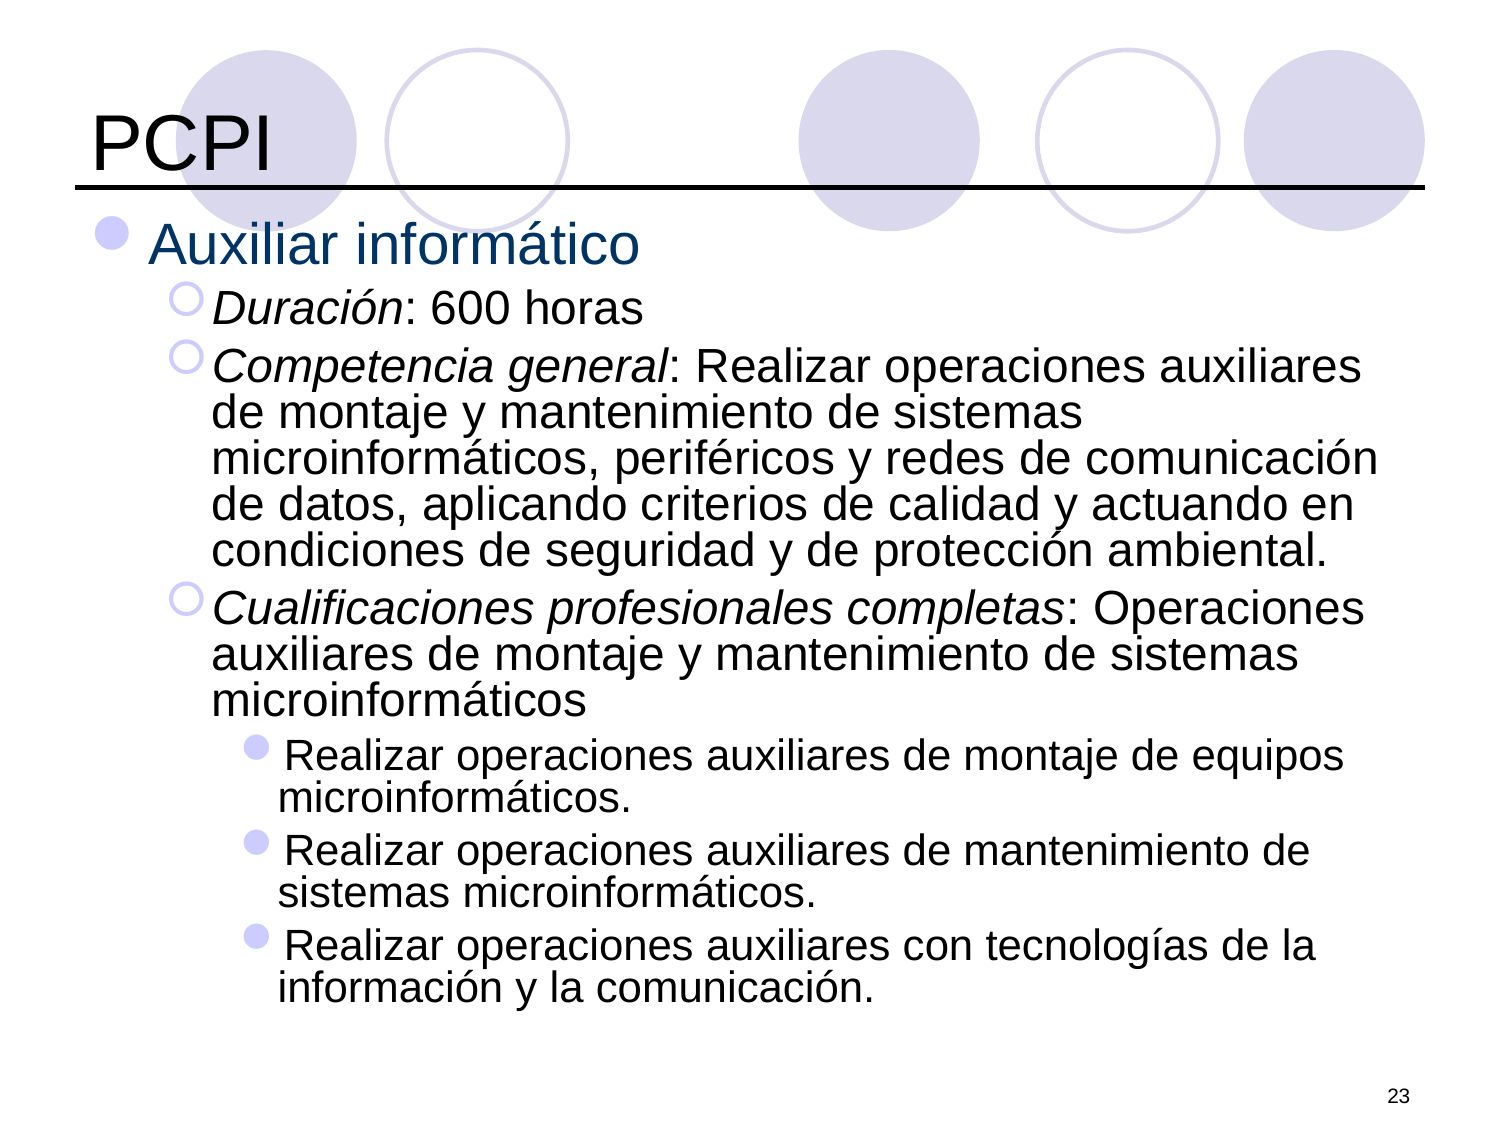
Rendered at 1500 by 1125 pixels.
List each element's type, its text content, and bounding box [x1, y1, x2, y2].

title PCPI [75, 45, 1426, 212]
text_box <number> [1074, 1075, 1426, 1101]
list Auxiliar informático Duración: 600 horas Competencia general: Realizar operaciones auxiliares de montaje y mantenimiento de sistemas microinformáticos, periféricos y redes de comunicación de datos, aplicando criterios de calidad y actuando en condiciones de seguridad y de protección ambiental. Cualificaciones profesionales completas: Operaciones auxiliares de montaje y mantenimiento de sistemas microinformáticos Realizar operaciones auxiliares de montaje de equipos microinformáticos. Realizar operaciones auxiliares de mantenimiento de sistemas microinformáticos. Realizar operaciones auxiliares con tecnologías de la información y la comunicación. [75, 212, 1426, 1075]
